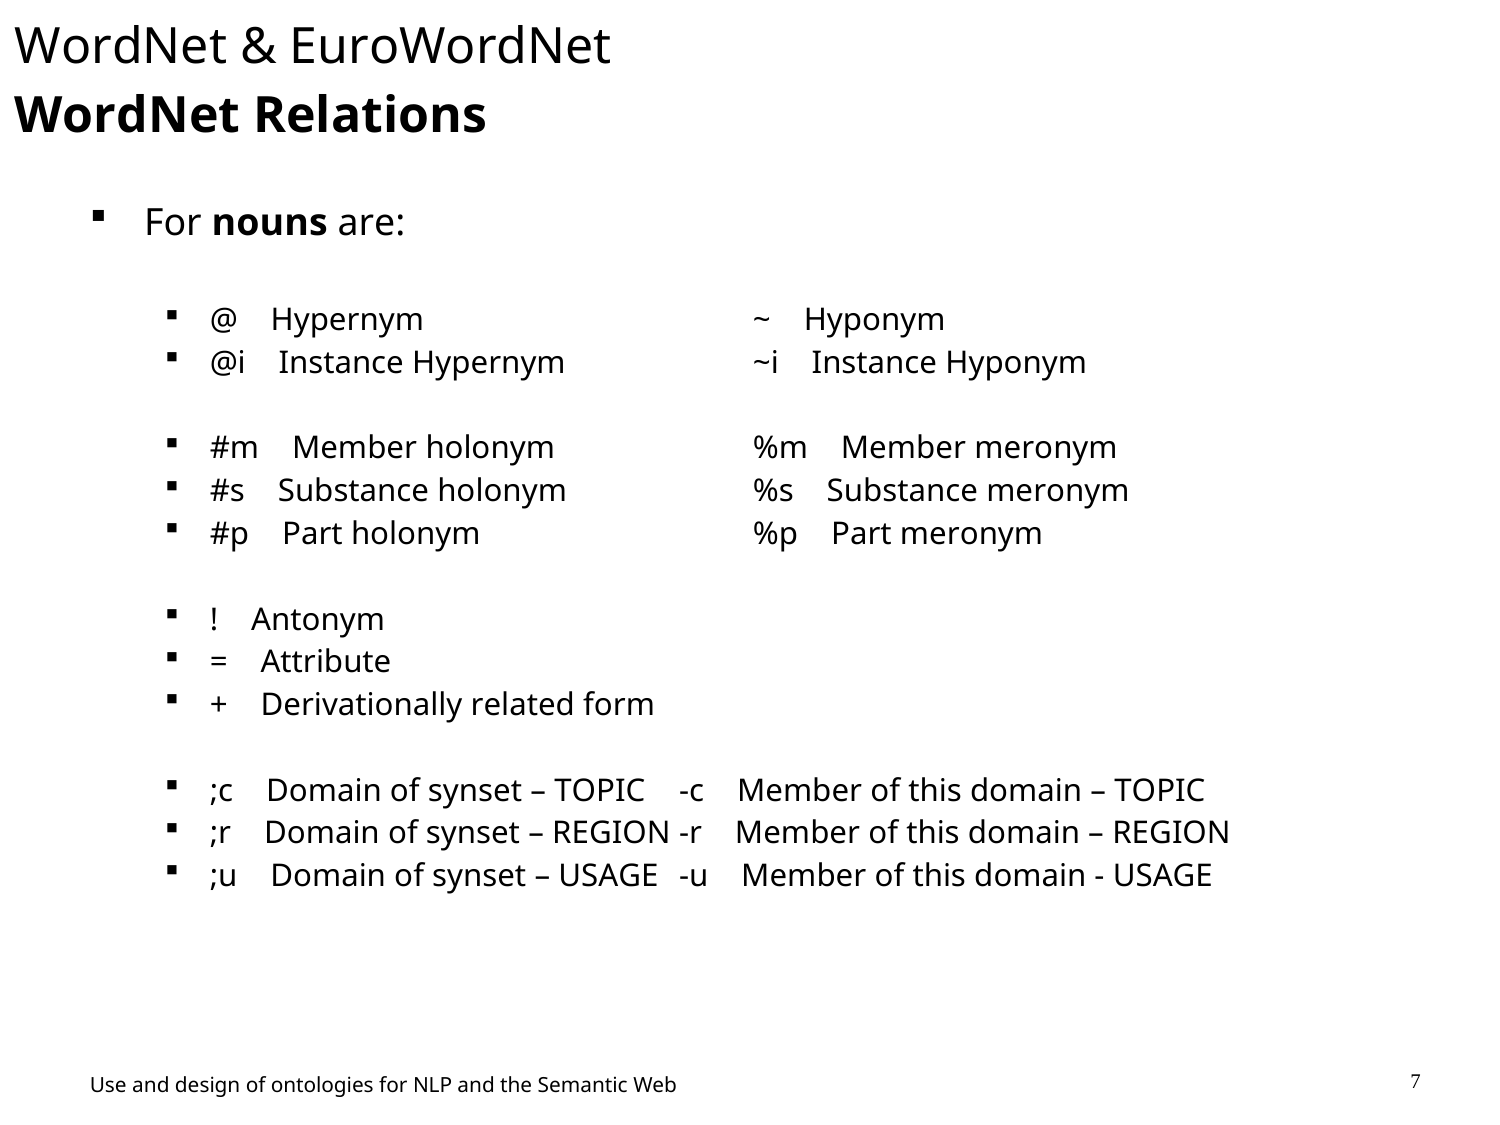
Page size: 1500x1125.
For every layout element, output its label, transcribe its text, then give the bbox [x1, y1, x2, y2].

title WordNet & EuroWordNet WordNet Relations [0, 0, 1500, 157]
list For nouns are: @ Hypernym ~ Hyponym @i Instance Hypernym ~i Instance Hyponym #m Member holonym %m Member meronym #s Substance holonym %s Substance meronym #p Part holonym %p Part meronym ! Antonym = Attribute + Derivationally related form ;c Domain of synset – TOPIC -c Member of this domain – TOPIC ;r Domain of synset – REGION -r Member of this domain – REGION ;u Domain of synset – USAGE -u Member of this domain - USAGE [75, 187, 1438, 1001]
